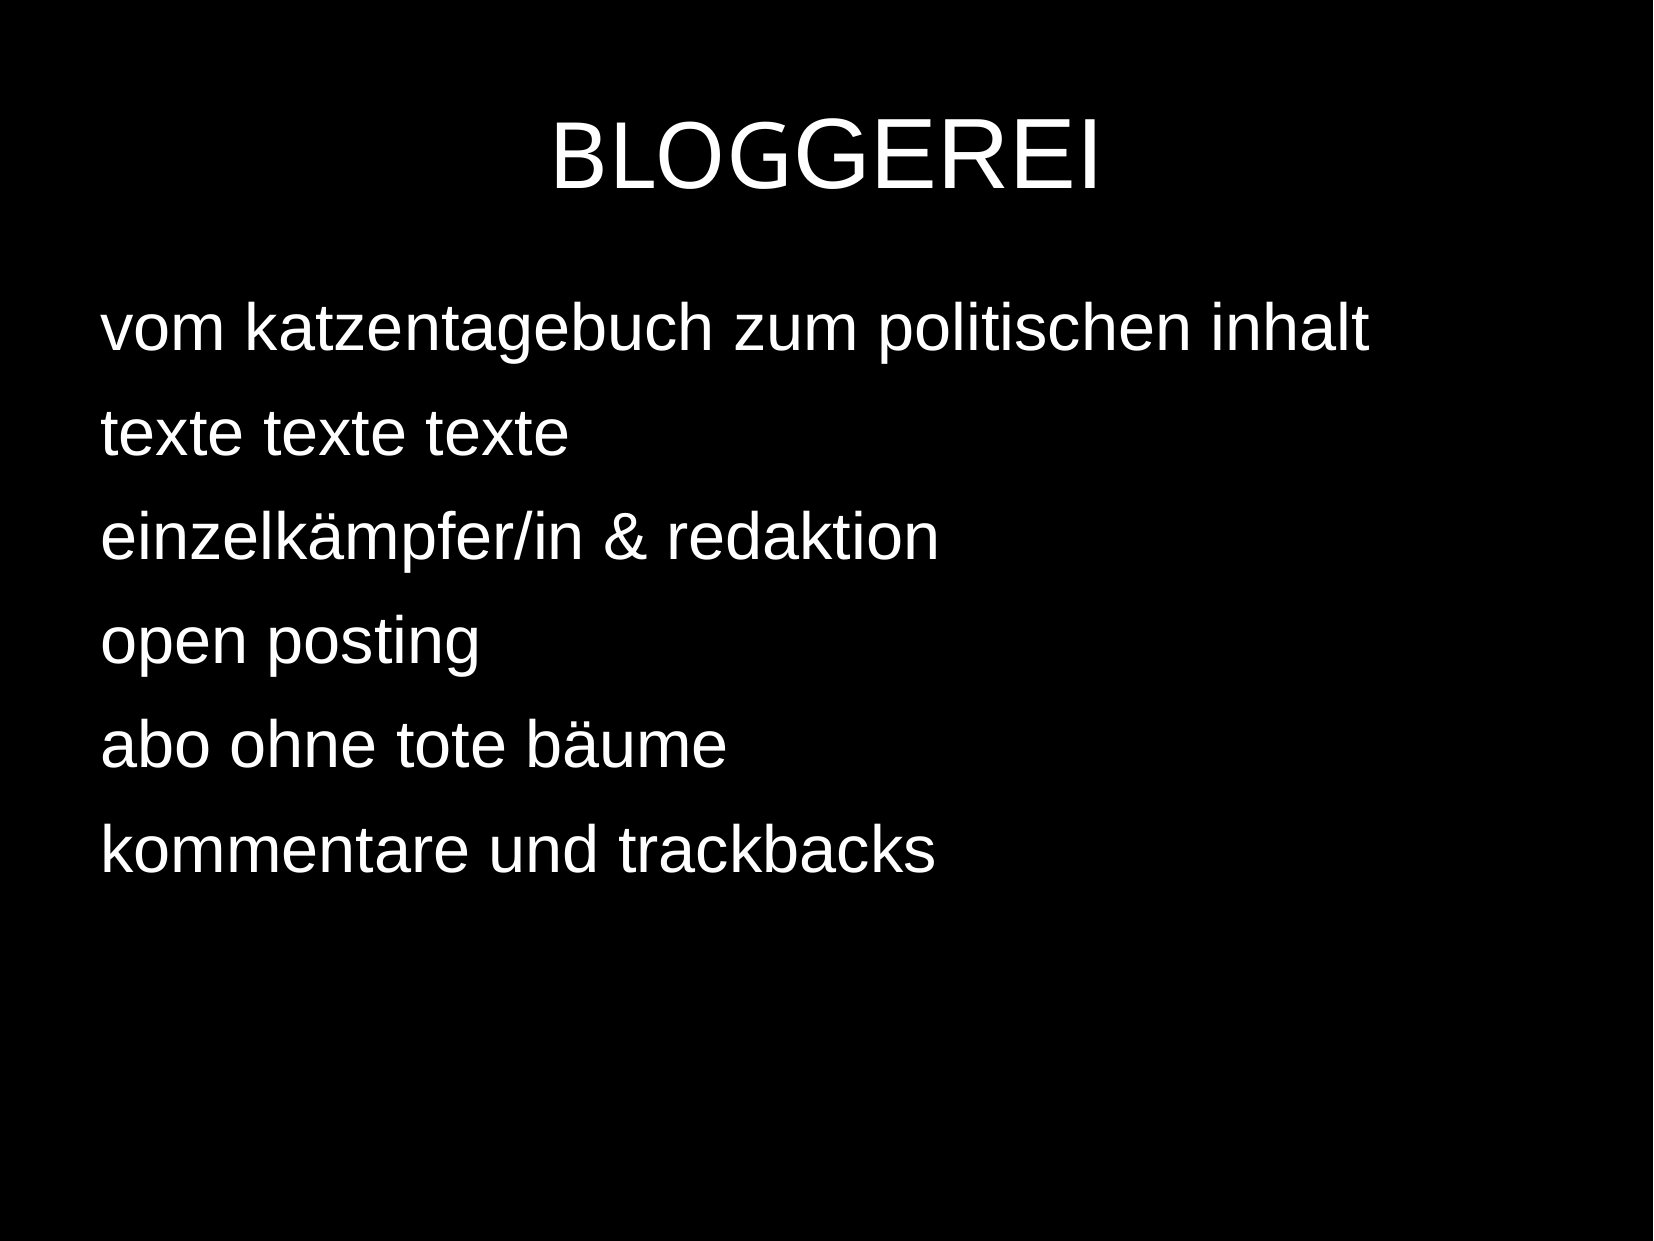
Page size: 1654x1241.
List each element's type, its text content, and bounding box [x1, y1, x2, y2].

title BLOGGEREI [82, 49, 1571, 257]
list vom katzentagebuch zum politischen inhalt texte texte texte einzelkämpfer/in & redaktion open posting abo ohne tote bäume kommentare und trackbacks [82, 290, 1571, 1201]
